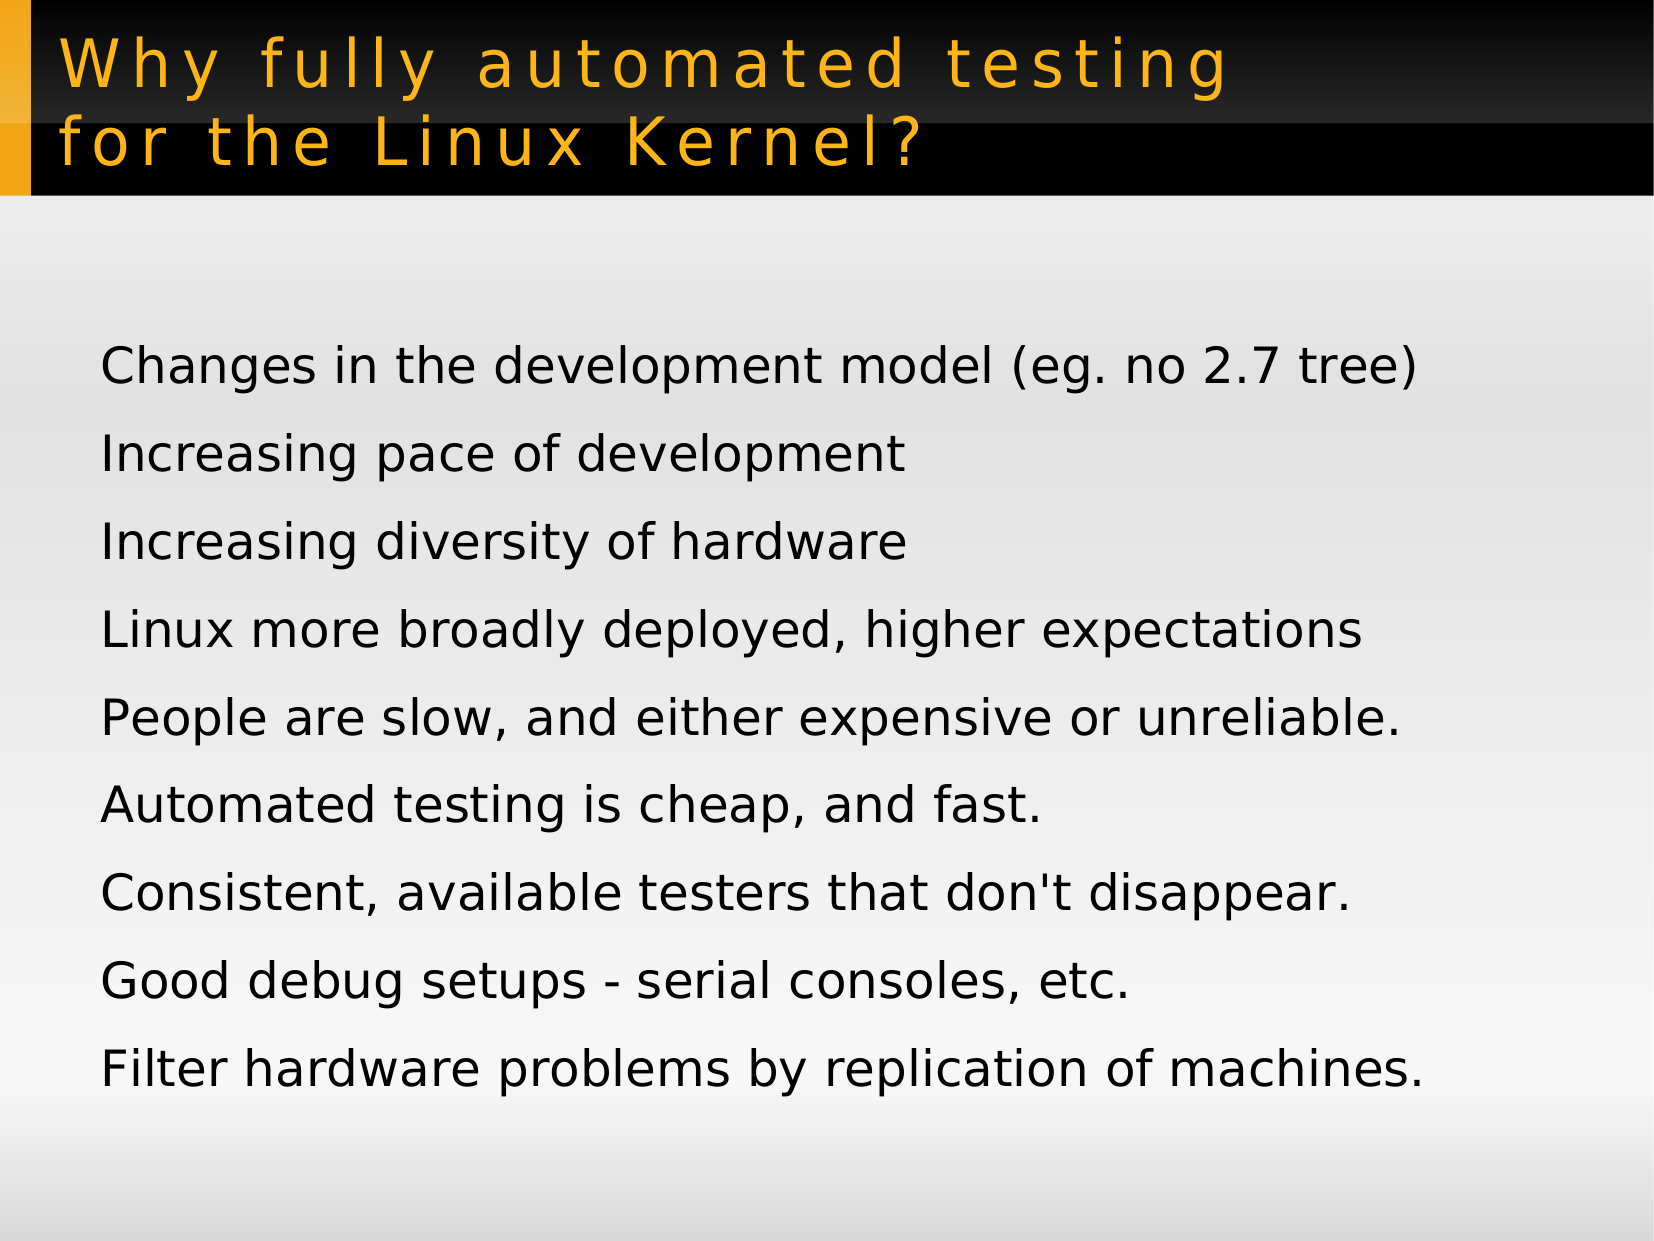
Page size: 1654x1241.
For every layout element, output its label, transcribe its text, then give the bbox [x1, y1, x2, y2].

picture [0, 0, 1654, 1241]
list Changes in the development model (eg. no 2.7 tree) Increasing pace of development Increasing diversity of hardware Linux more broadly deployed, higher expectations People are slow, and either expensive or unreliable. Automated testing is cheap, and fast. Consistent, available testers that don't disappear. Good debug setups - serial consoles, etc. Filter hardware problems by replication of machines. [82, 337, 1571, 1109]
title Why fully automated testing for the Linux Kernel? [59, 25, 1613, 182]
